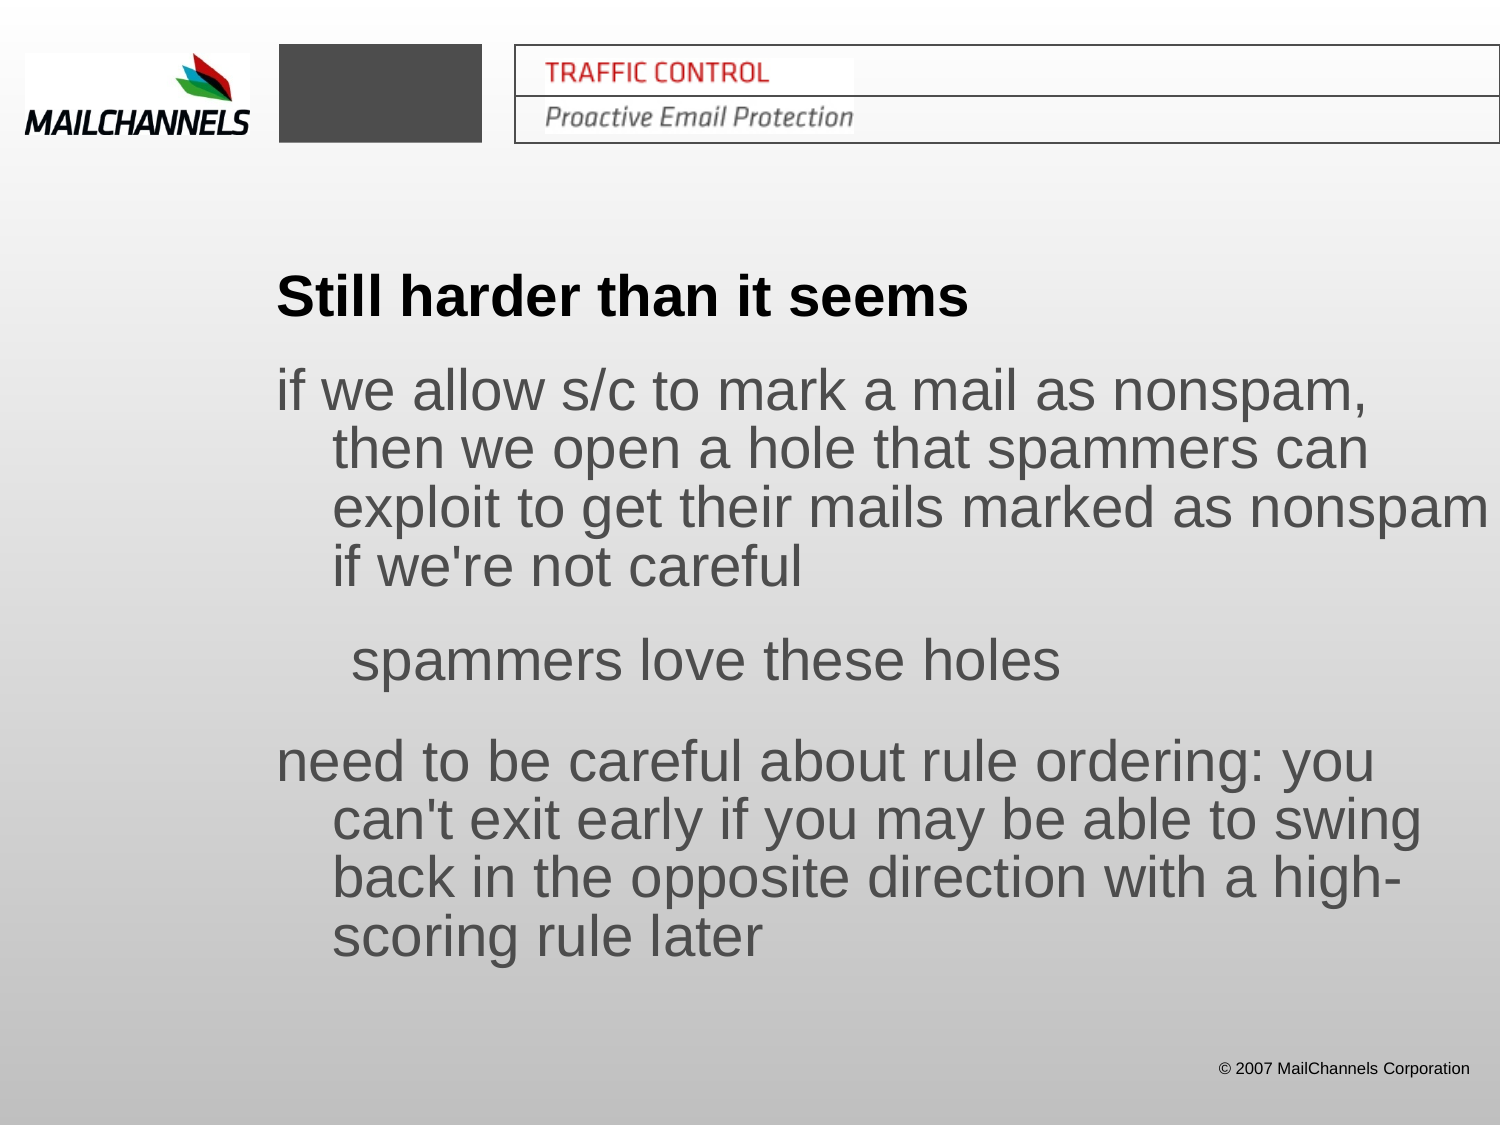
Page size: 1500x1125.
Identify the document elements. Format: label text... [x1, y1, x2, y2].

title Still harder than it seems [276, 248, 1500, 349]
picture [24, 53, 250, 135]
picture [545, 97, 854, 134]
picture [545, 58, 854, 95]
list if we allow s/c to mark a mail as nonspam, then we open a hole that spammers can exploit to get their mails marked as nonspam if we're not careful spammers love these holes need to be careful about rule ordering: you can't exit early if you may be able to swing back in the opposite direction with a high-scoring rule later [276, 363, 1500, 975]
